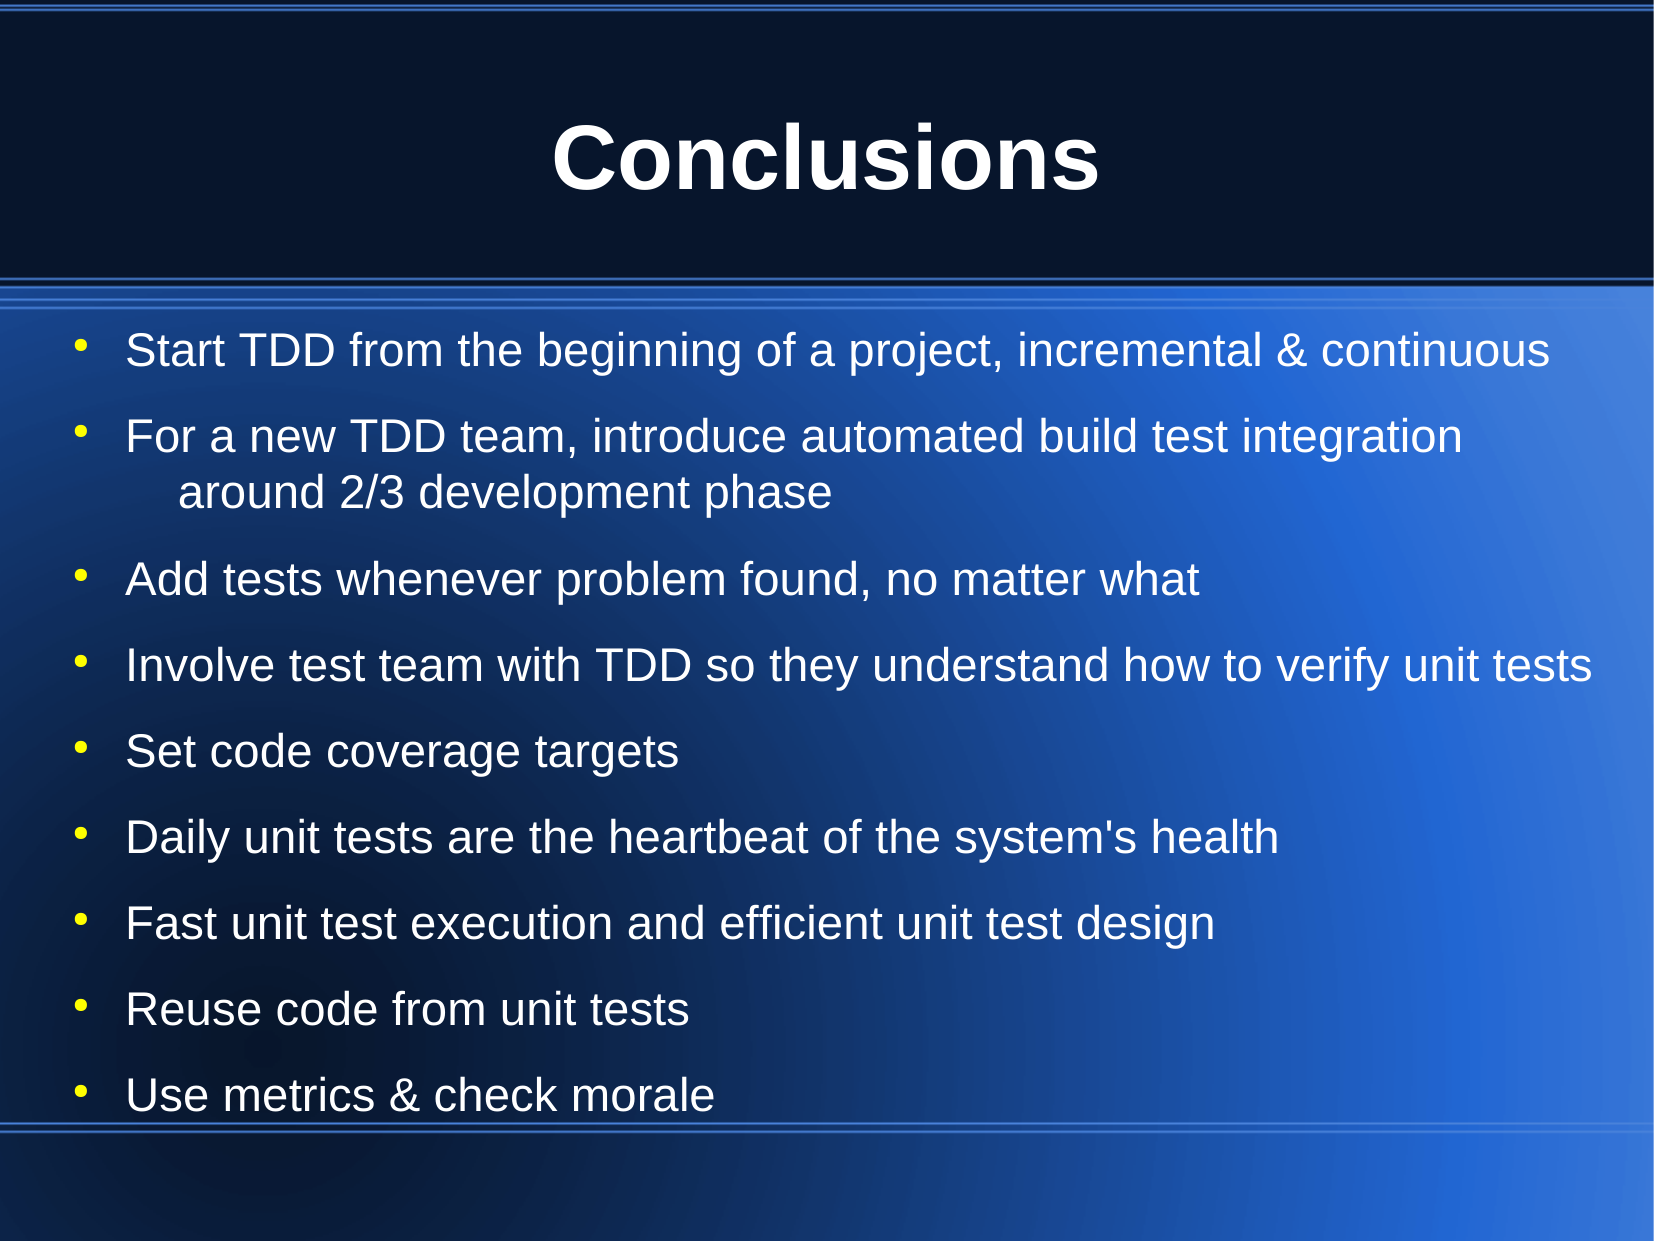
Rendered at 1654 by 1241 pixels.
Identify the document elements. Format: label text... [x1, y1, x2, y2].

title Conclusions [82, 49, 1571, 257]
list Start TDD from the beginning of a project, incremental & continuous For a new TDD team, introduce automated build test integration around 2/3 development phase Add tests whenever problem found, no matter what Involve test team with TDD so they understand how to verify unit tests Set code coverage targets Daily unit tests are the heartbeat of the system's health Fast unit test execution and efficient unit test design Reuse code from unit tests Use metrics & check morale [37, 318, 1613, 1088]
